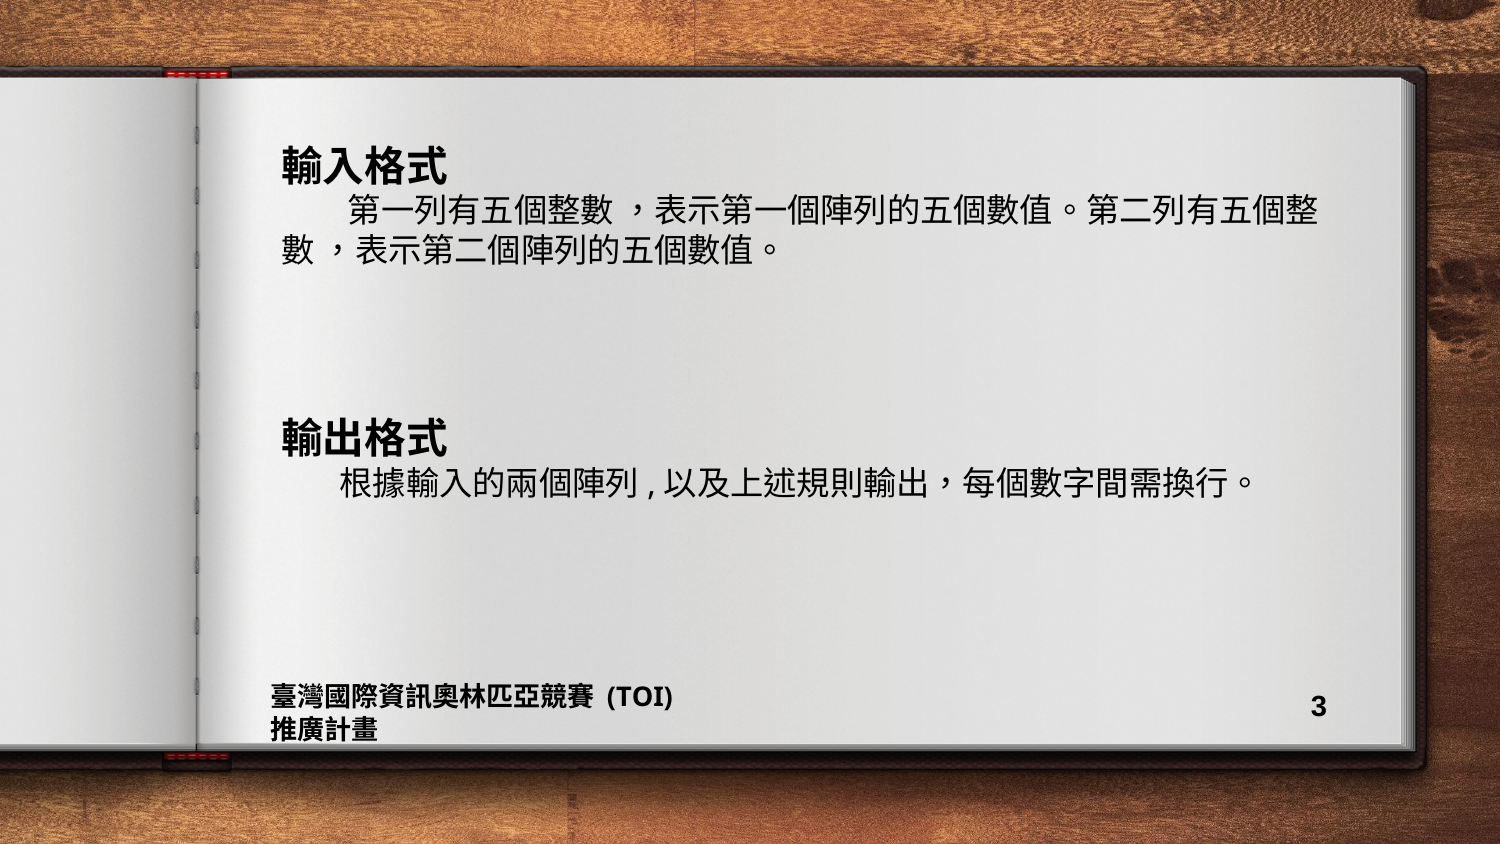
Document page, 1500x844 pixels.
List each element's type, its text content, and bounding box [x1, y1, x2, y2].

text_box 3 [1295, 672, 1386, 737]
text_box 輸入格式 第一列有五個整數 ，表示第一個陣列的五個數值。第二列有五個整數 ，表示第二個陣列的五個數值。 [266, 132, 1356, 404]
text_box 輸出格式 根據輸入的兩個陣列,以及上述規則輸出，每個數字間需換行。 [266, 404, 1368, 596]
